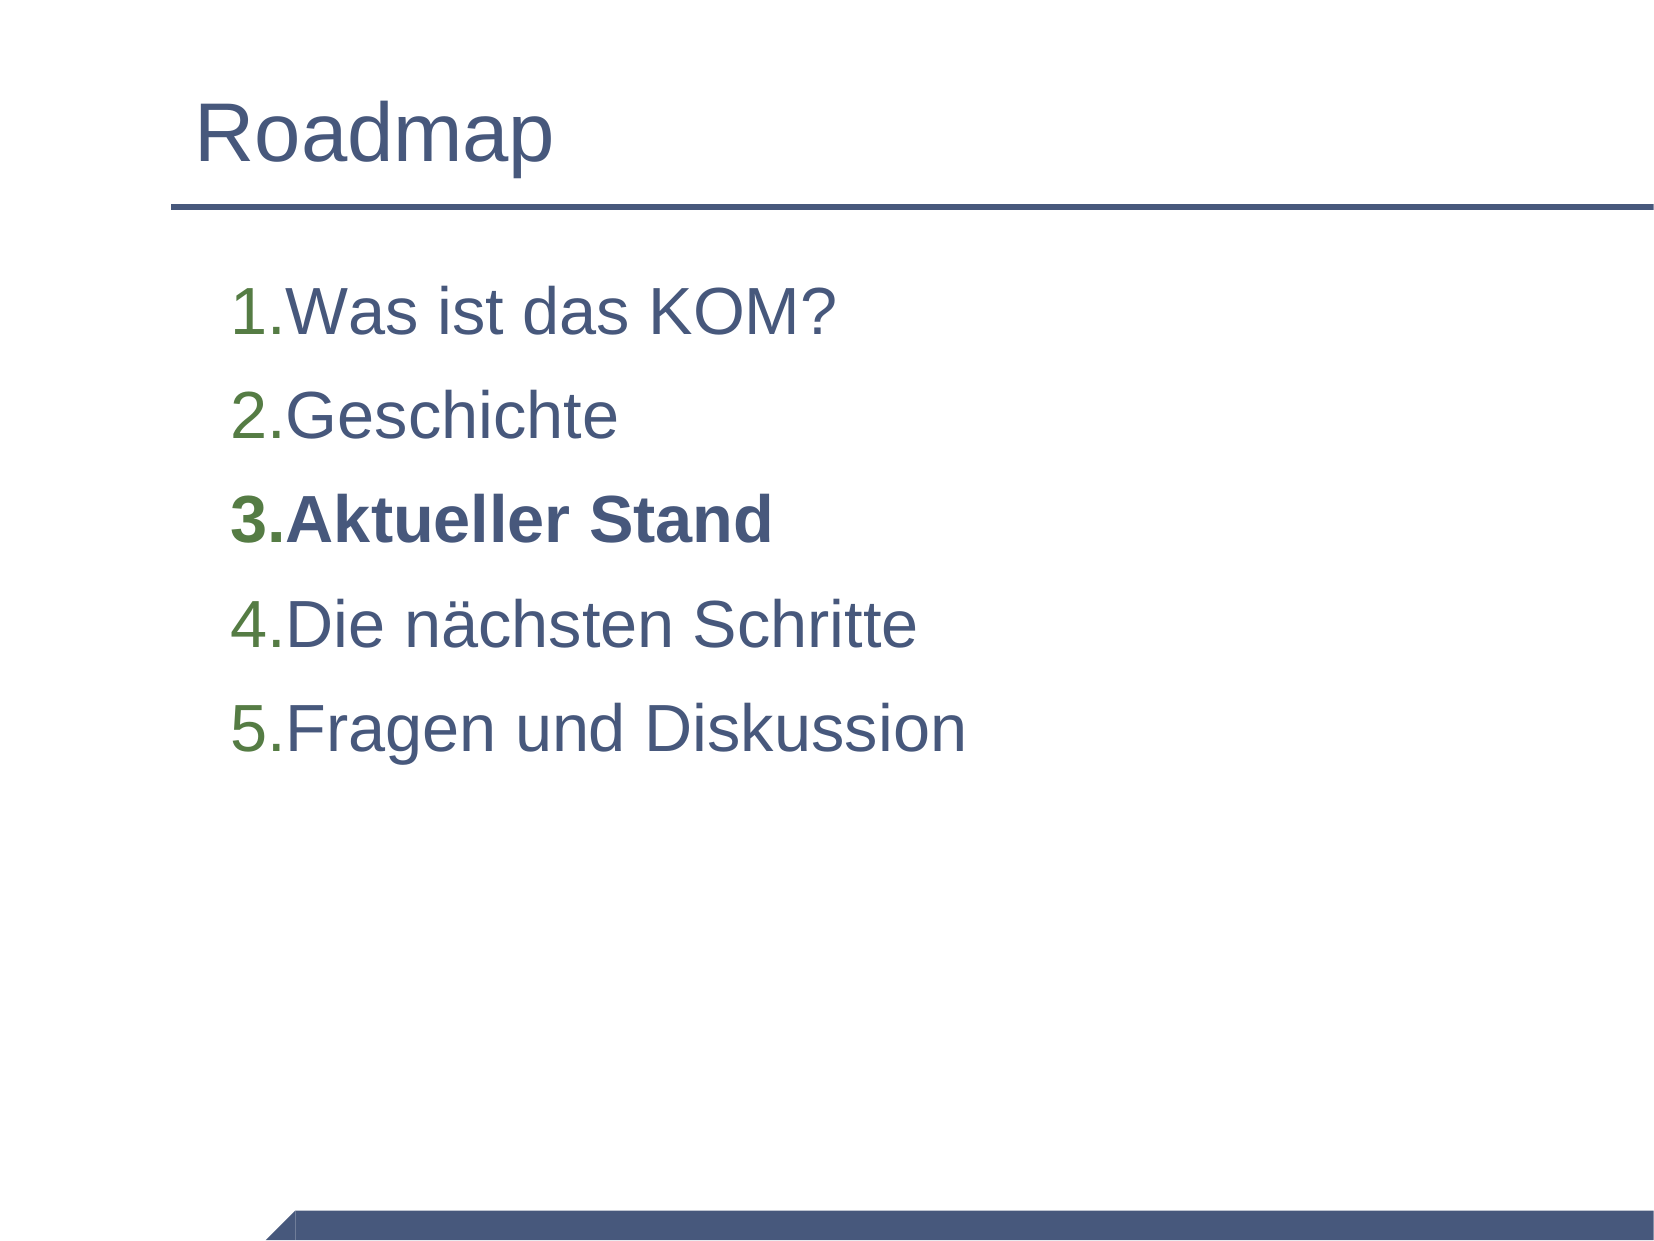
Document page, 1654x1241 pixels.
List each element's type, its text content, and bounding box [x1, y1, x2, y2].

title Roadmap [194, 29, 1530, 237]
list Was ist das KOM? Geschichte Aktueller Stand Die nächsten Schritte Fragen und Diskussion [212, 274, 1530, 766]
